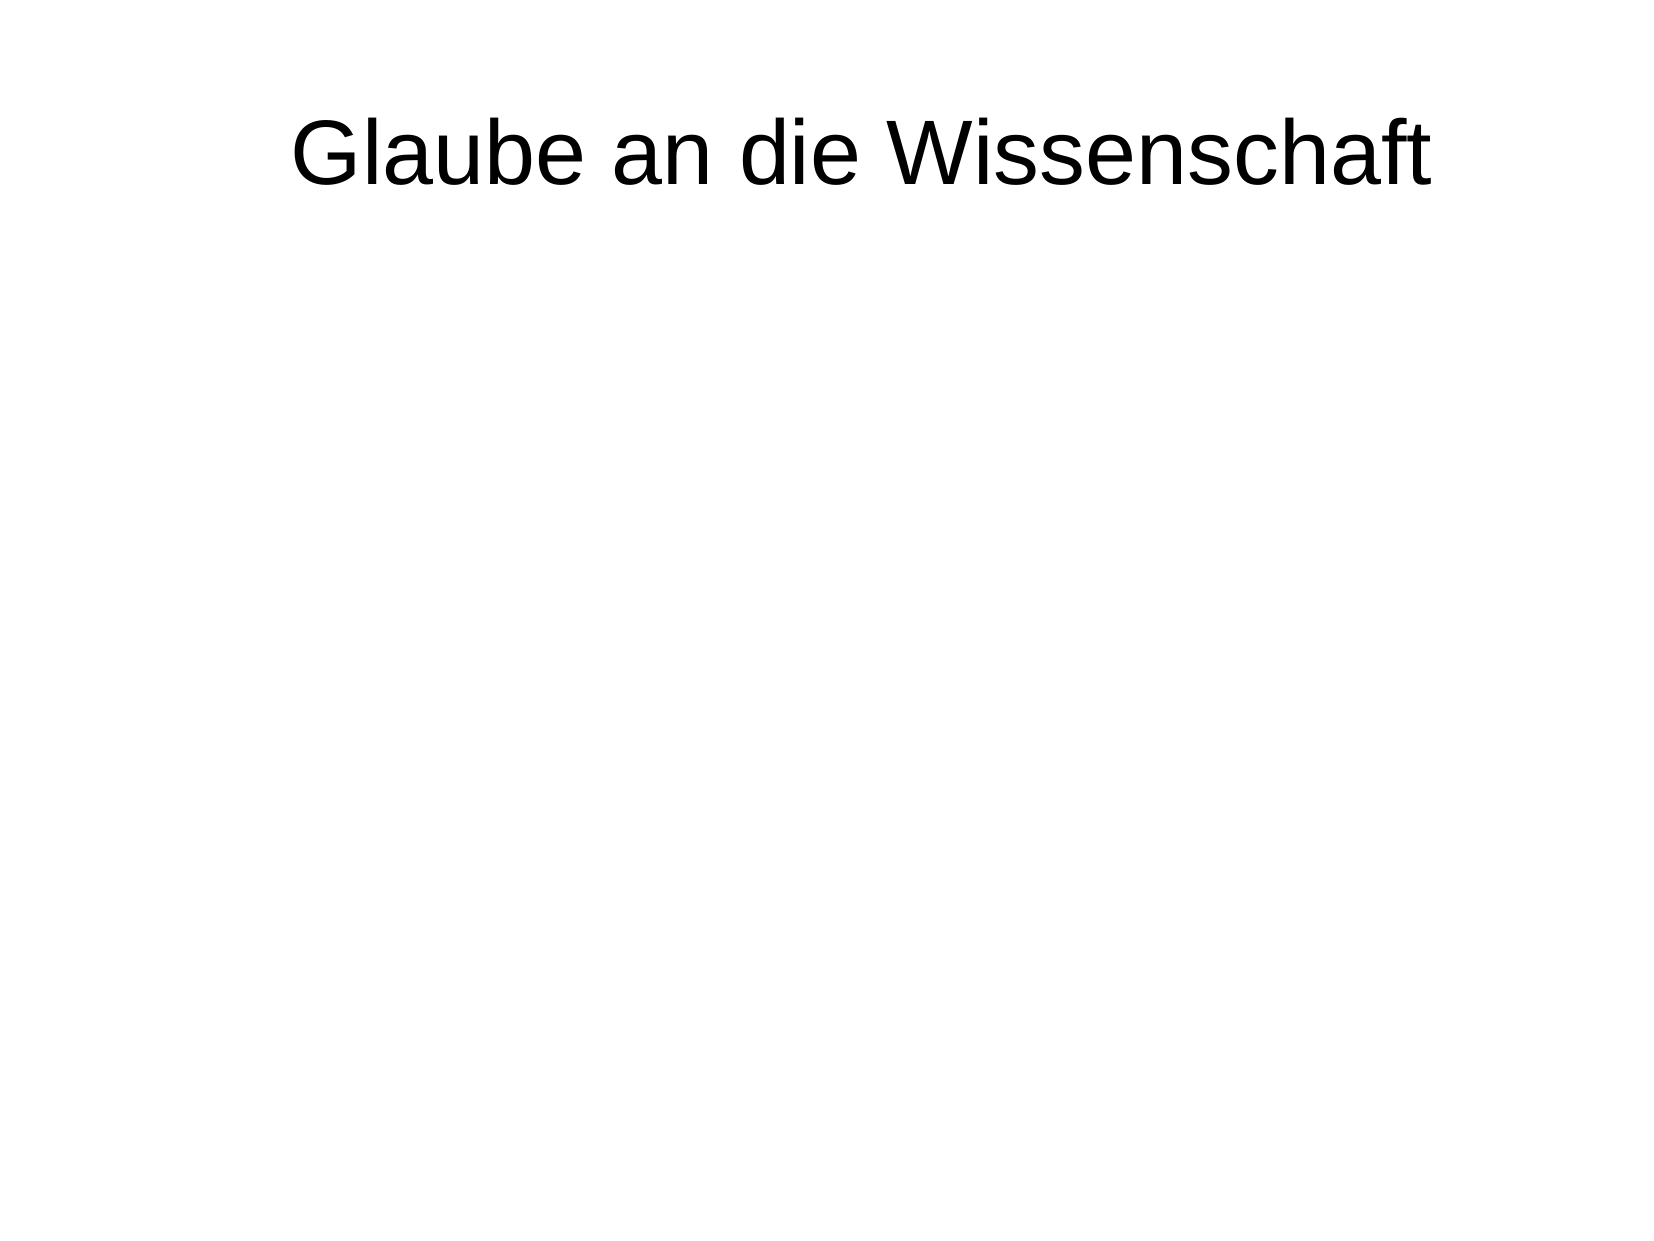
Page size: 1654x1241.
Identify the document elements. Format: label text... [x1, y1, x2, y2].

title Glaube an die Wissenschaft [82, 56, 1571, 250]
